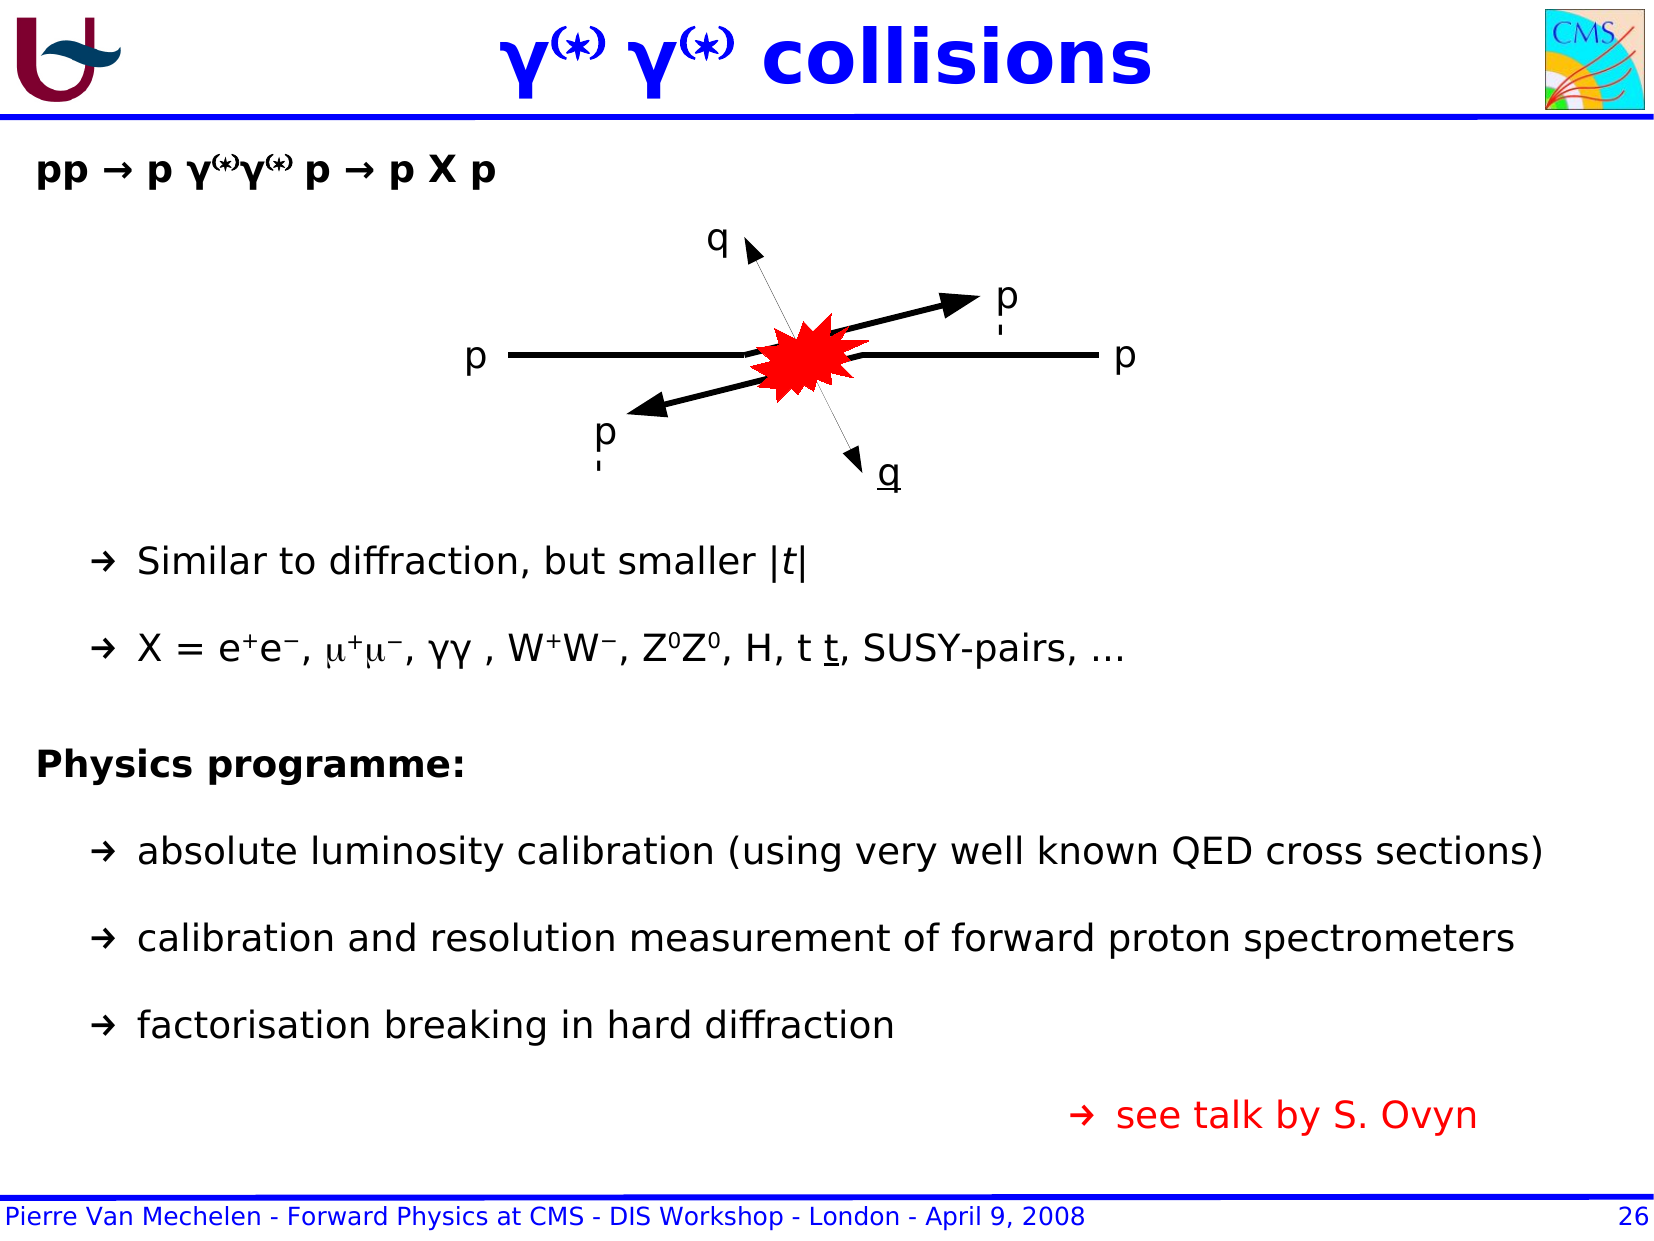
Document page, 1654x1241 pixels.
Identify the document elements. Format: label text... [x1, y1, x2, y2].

text_box q [862, 443, 916, 502]
text_box p' [578, 402, 642, 462]
text_box p' [980, 266, 1044, 325]
title γ(*) γ(*) collisions [147, 8, 1506, 107]
text_box p [1098, 325, 1152, 384]
text_box q [691, 208, 745, 267]
text_box → see talk by S. Ovyn [1035, 1086, 1487, 1145]
picture [9, 10, 128, 109]
text_box [750, 313, 869, 403]
picture [1545, 9, 1645, 110]
text_box p [449, 326, 502, 385]
list pp → p γ(*)γ(*) p → p X p → Similar to diffraction, but smaller |t| → X = e+e−, m+m−, γγ , W+W−, Z0Z0, H, t t, SUSY-pairs, ... Physics programme: → absolute luminosity calibration (using very well known QED cross sections) → calibration and resolution measurement of forward proton spectrometers → factorisation breaking in hard diffraction [17, 147, 1625, 1182]
